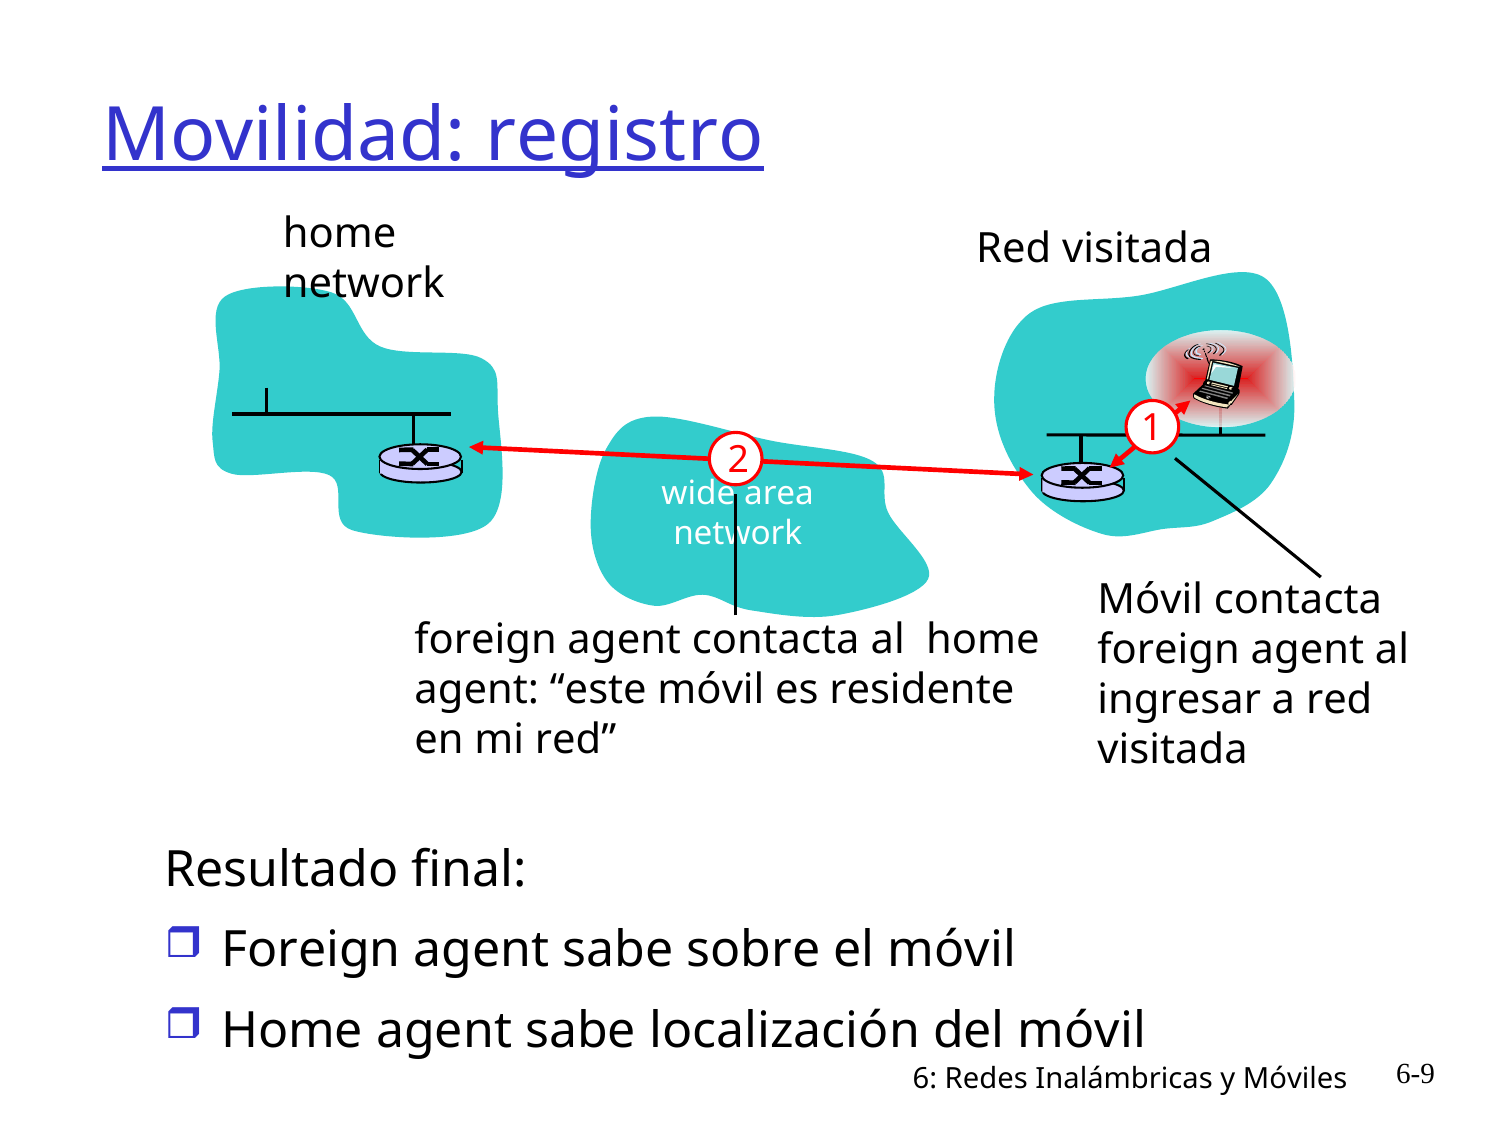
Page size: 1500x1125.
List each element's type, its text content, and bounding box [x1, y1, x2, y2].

chart [1183, 341, 1243, 409]
text_box [737, 469, 930, 604]
text_box [590, 416, 734, 604]
text_box 2 [712, 427, 765, 488]
list Resultado final: Foreign agent sabe sobre el móvil Home agent sabe localización del móvil [150, 824, 1426, 1125]
text_box home network [268, 198, 578, 315]
text_box foreign agent contacta al home agent: “este móvil es residente en mi red” [399, 604, 1064, 771]
title Movilidad: registro [87, 37, 1363, 225]
text_box 1 [1126, 395, 1178, 456]
text_box Móvil contacta foreign agent al ingresar a red visitada [1082, 564, 1435, 780]
text_box Red visitada [961, 213, 1334, 279]
text_box [994, 279, 1296, 537]
text_box [212, 286, 503, 538]
text_box wide area network [619, 463, 857, 560]
text_box [765, 439, 877, 464]
